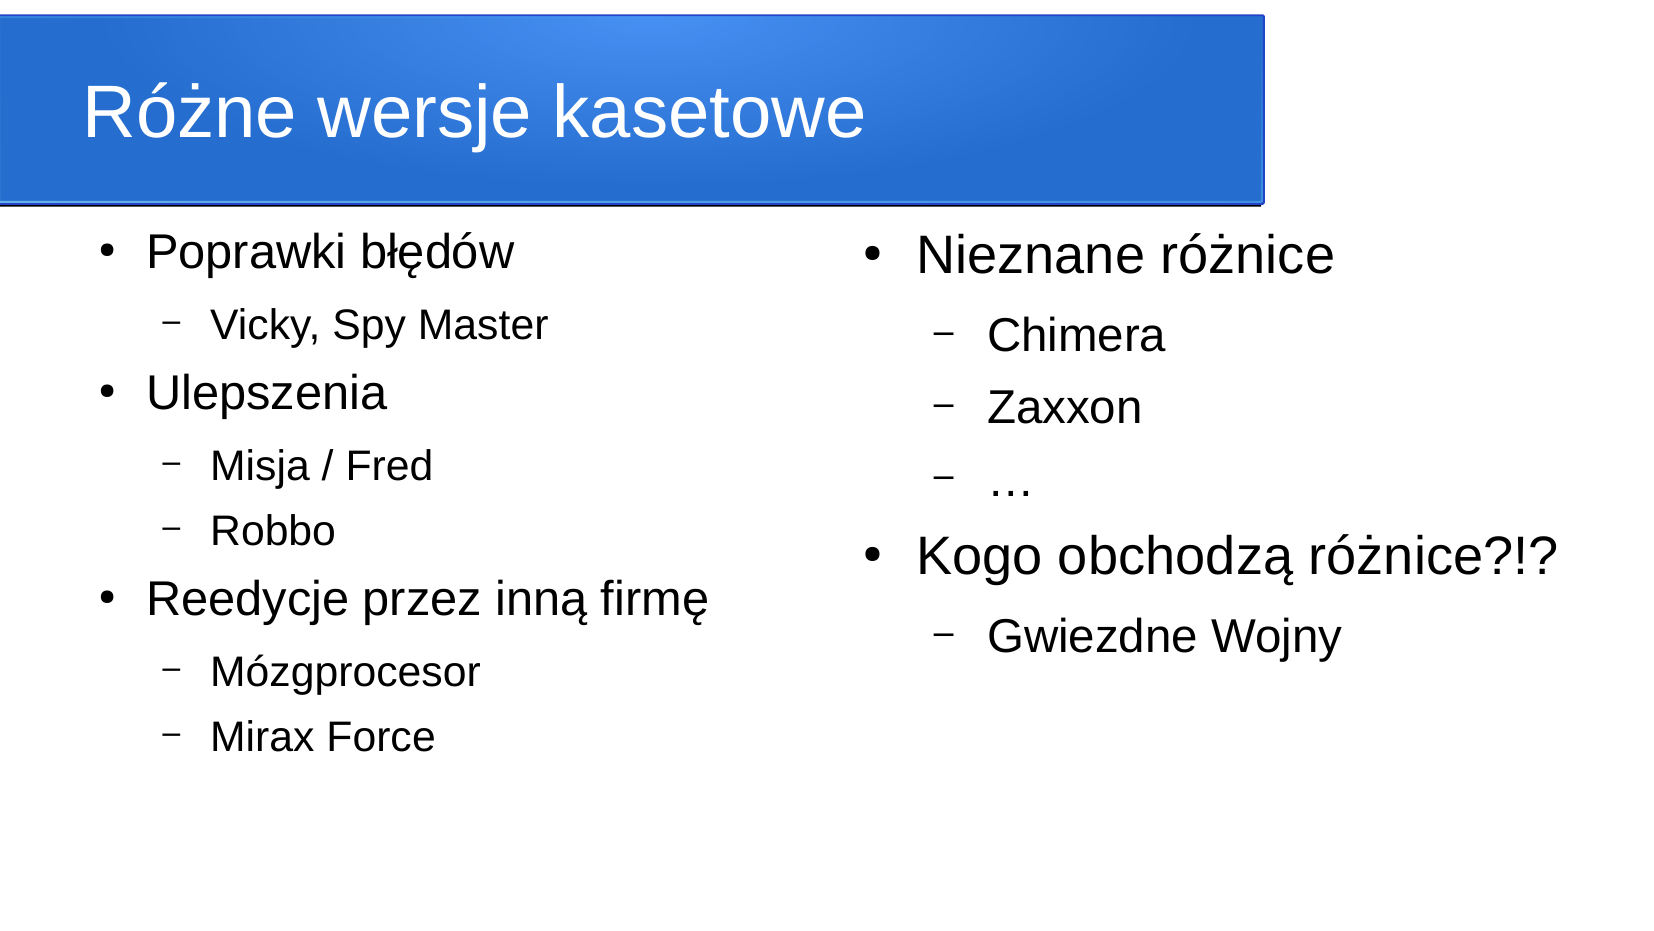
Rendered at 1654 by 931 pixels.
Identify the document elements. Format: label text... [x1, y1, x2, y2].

title Różne wersje kasetowe [82, 35, 1235, 189]
list Poprawki błędów Vicky, Spy Master Ulepszenia Misja / Fred Robbo Reedycje przez inną firmę Mózgprocesor Mirax Force [82, 224, 809, 764]
list Nieznane różnice Chimera Zaxxon … Kogo obchodzą różnice?!? Gwiezdne Wojny [845, 224, 1572, 764]
